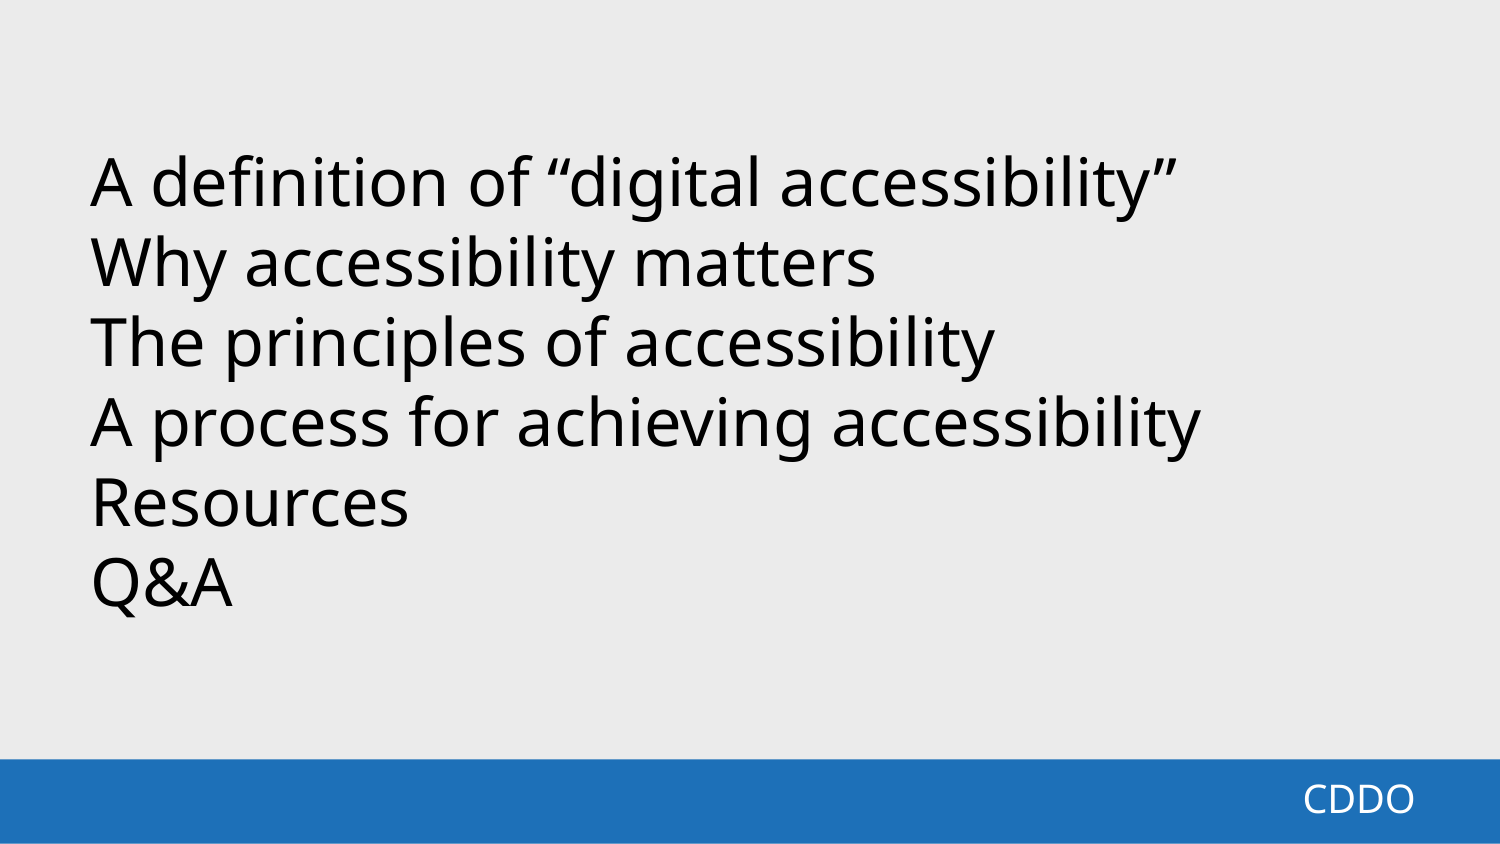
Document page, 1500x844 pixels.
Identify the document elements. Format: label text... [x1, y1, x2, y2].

text_box A definition of “digital accessibility” Why accessibility matters The principles of accessibility A process for achieving accessibility Resources Q&A [87, 0, 1416, 760]
